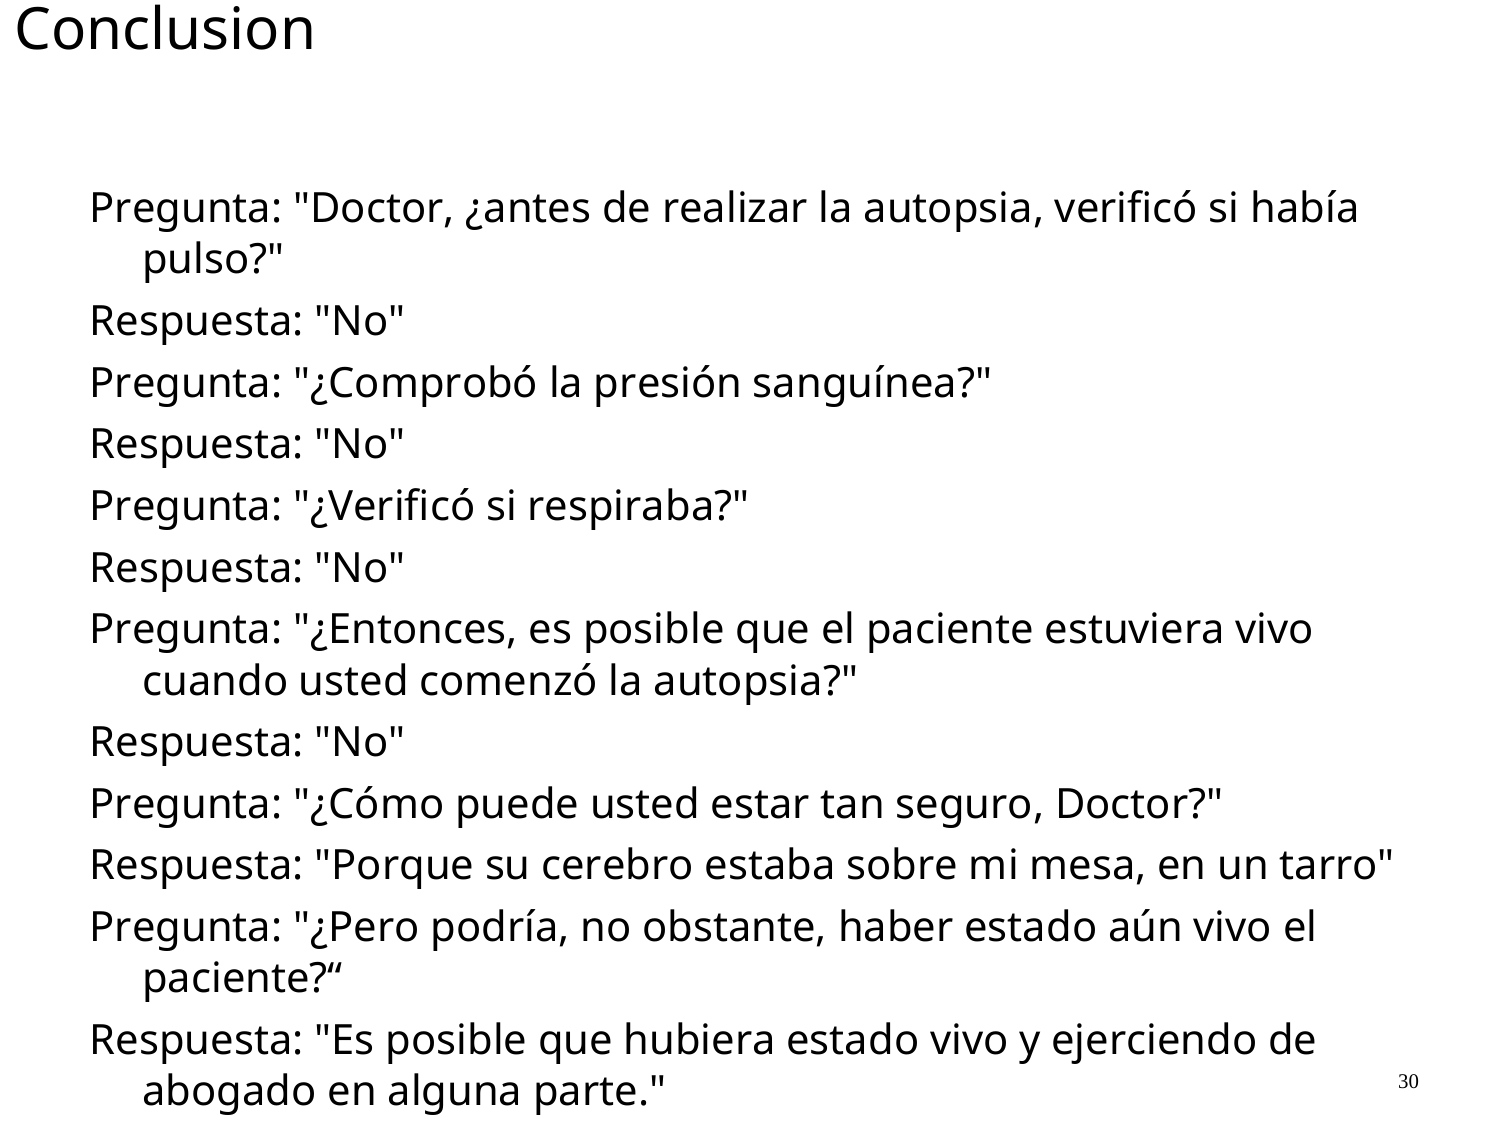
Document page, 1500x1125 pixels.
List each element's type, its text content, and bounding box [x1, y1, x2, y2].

list Pregunta: "Doctor, ¿antes de realizar la autopsia, verificó si había pulso?" Respuesta: "No" Pregunta: "¿Comprobó la presión sanguínea?" Respuesta: "No" Pregunta: "¿Verificó si respiraba?" Respuesta: "No" Pregunta: "¿Entonces, es posible que el paciente estuviera vivo cuando usted comenzó la autopsia?" Respuesta: "No" Pregunta: "¿Cómo puede usted estar tan seguro, Doctor?" Respuesta: "Porque su cerebro estaba sobre mi mesa, en un tarro" Pregunta: "¿Pero podría, no obstante, haber estado aún vivo el paciente?“ Respuesta: "Es posible que hubiera estado vivo y ejerciendo de abogado en alguna parte." [75, 112, 1438, 1025]
title Conclusion [0, 0, 1500, 70]
